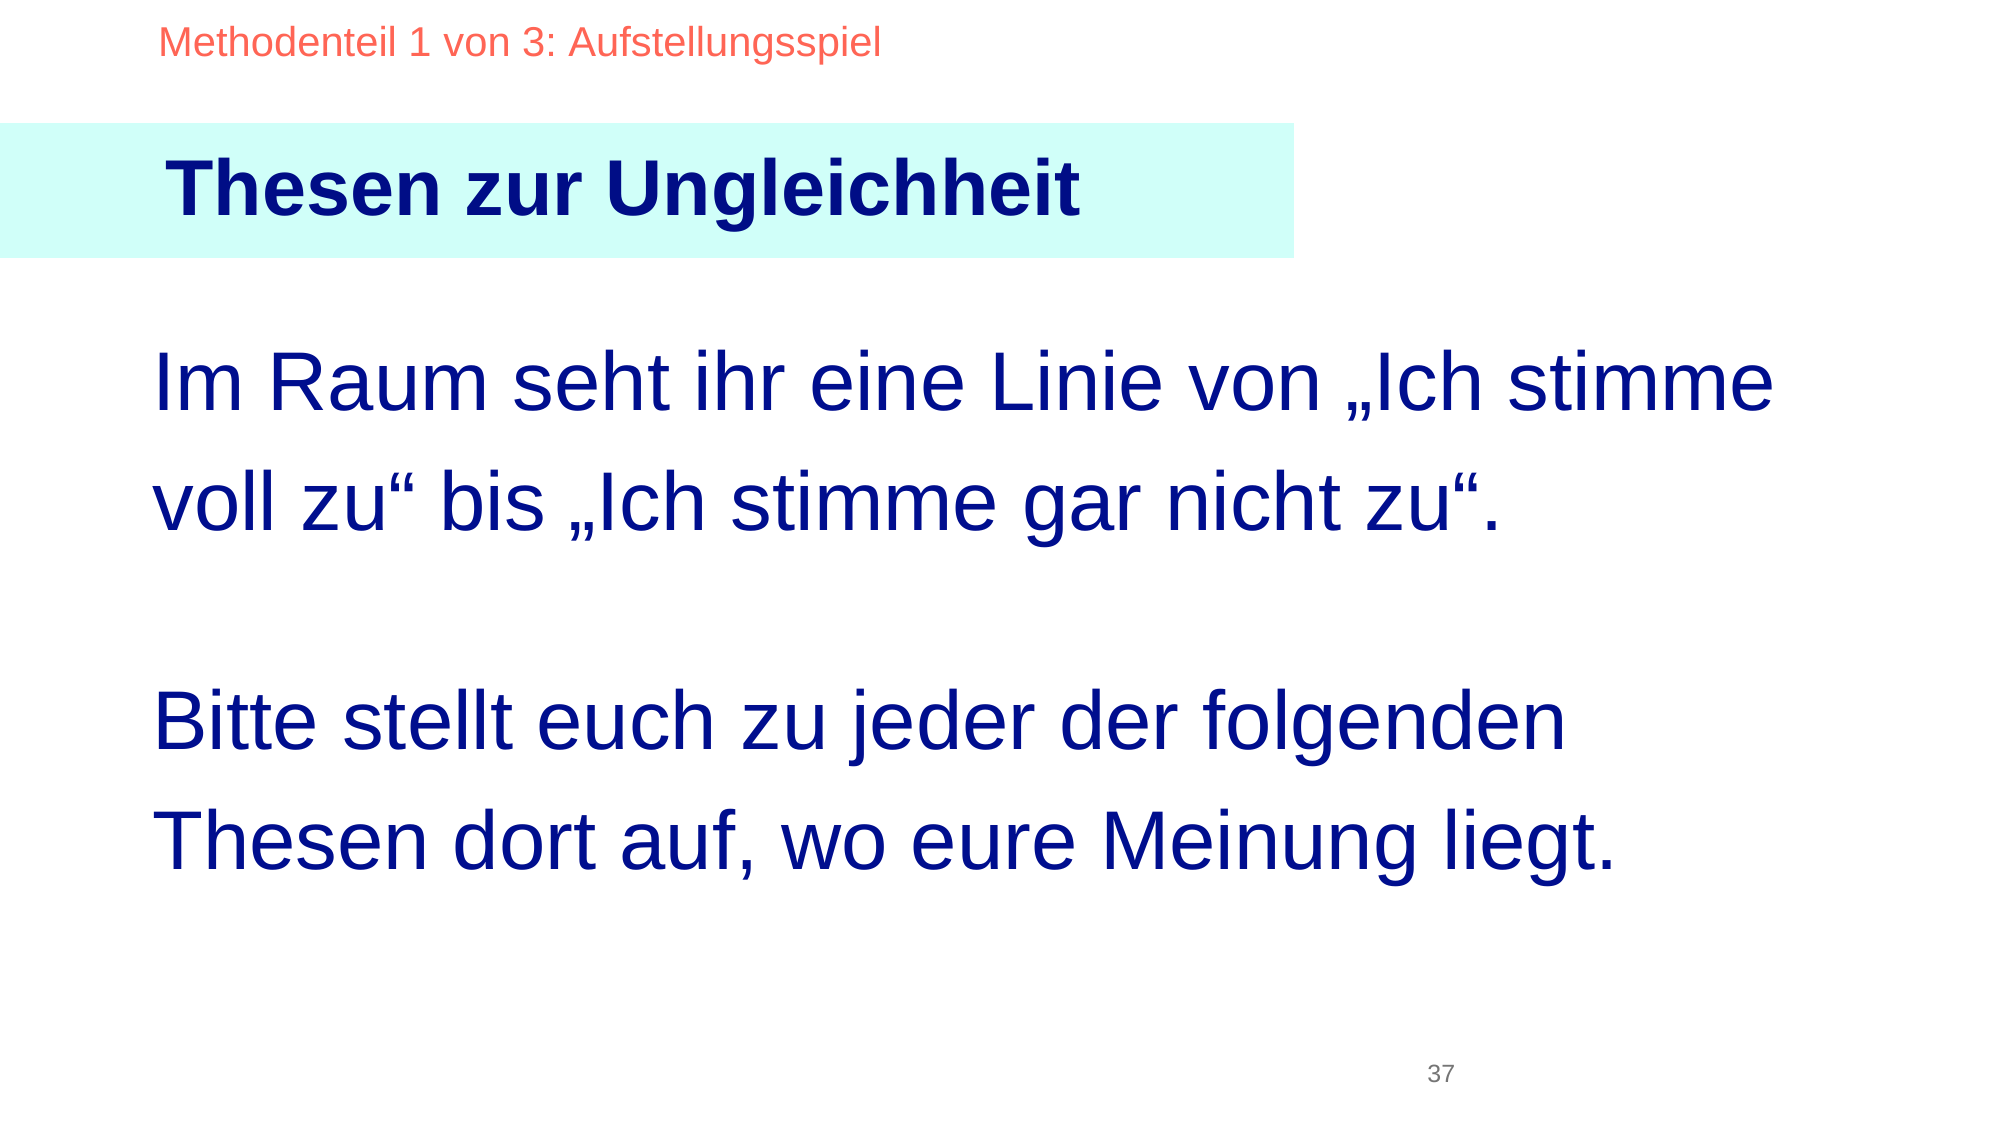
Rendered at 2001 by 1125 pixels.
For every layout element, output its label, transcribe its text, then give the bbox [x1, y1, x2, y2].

list Thesen zur Ungleichheit [150, 126, 1164, 255]
list Methodenteil 1 von 3: Aufstellungsspiel [105, 12, 1242, 93]
list Im Raum seht ihr eine Linie von „Ich stimme voll zu“ bis „Ich stimme gar nicht zu“. Bitte stellt euch zu jeder der folgenden Thesen dort auf, wo eure Meinung liegt. [137, 299, 1863, 1065]
